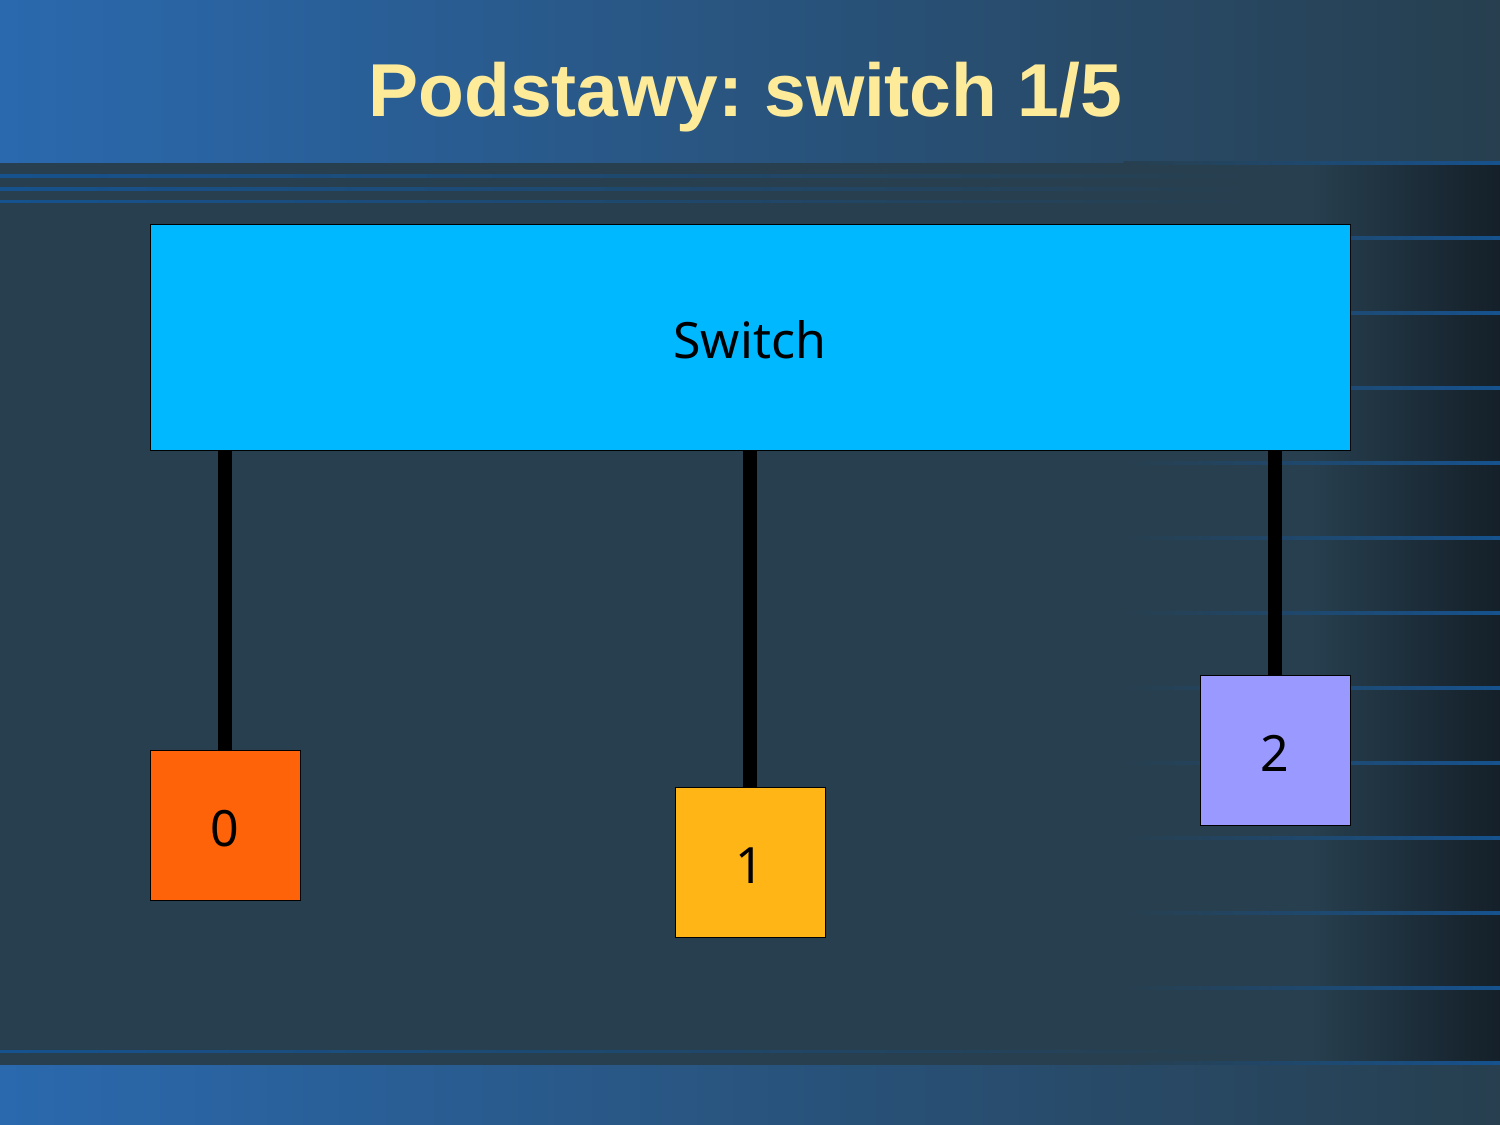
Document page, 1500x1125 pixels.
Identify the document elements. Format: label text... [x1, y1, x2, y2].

title Podstawy: switch 1/5 [83, 24, 1409, 151]
text_box 2 [1200, 675, 1351, 826]
text_box 1 [675, 787, 826, 938]
text_box Switch [150, 224, 1351, 451]
text_box 0 [150, 750, 301, 901]
